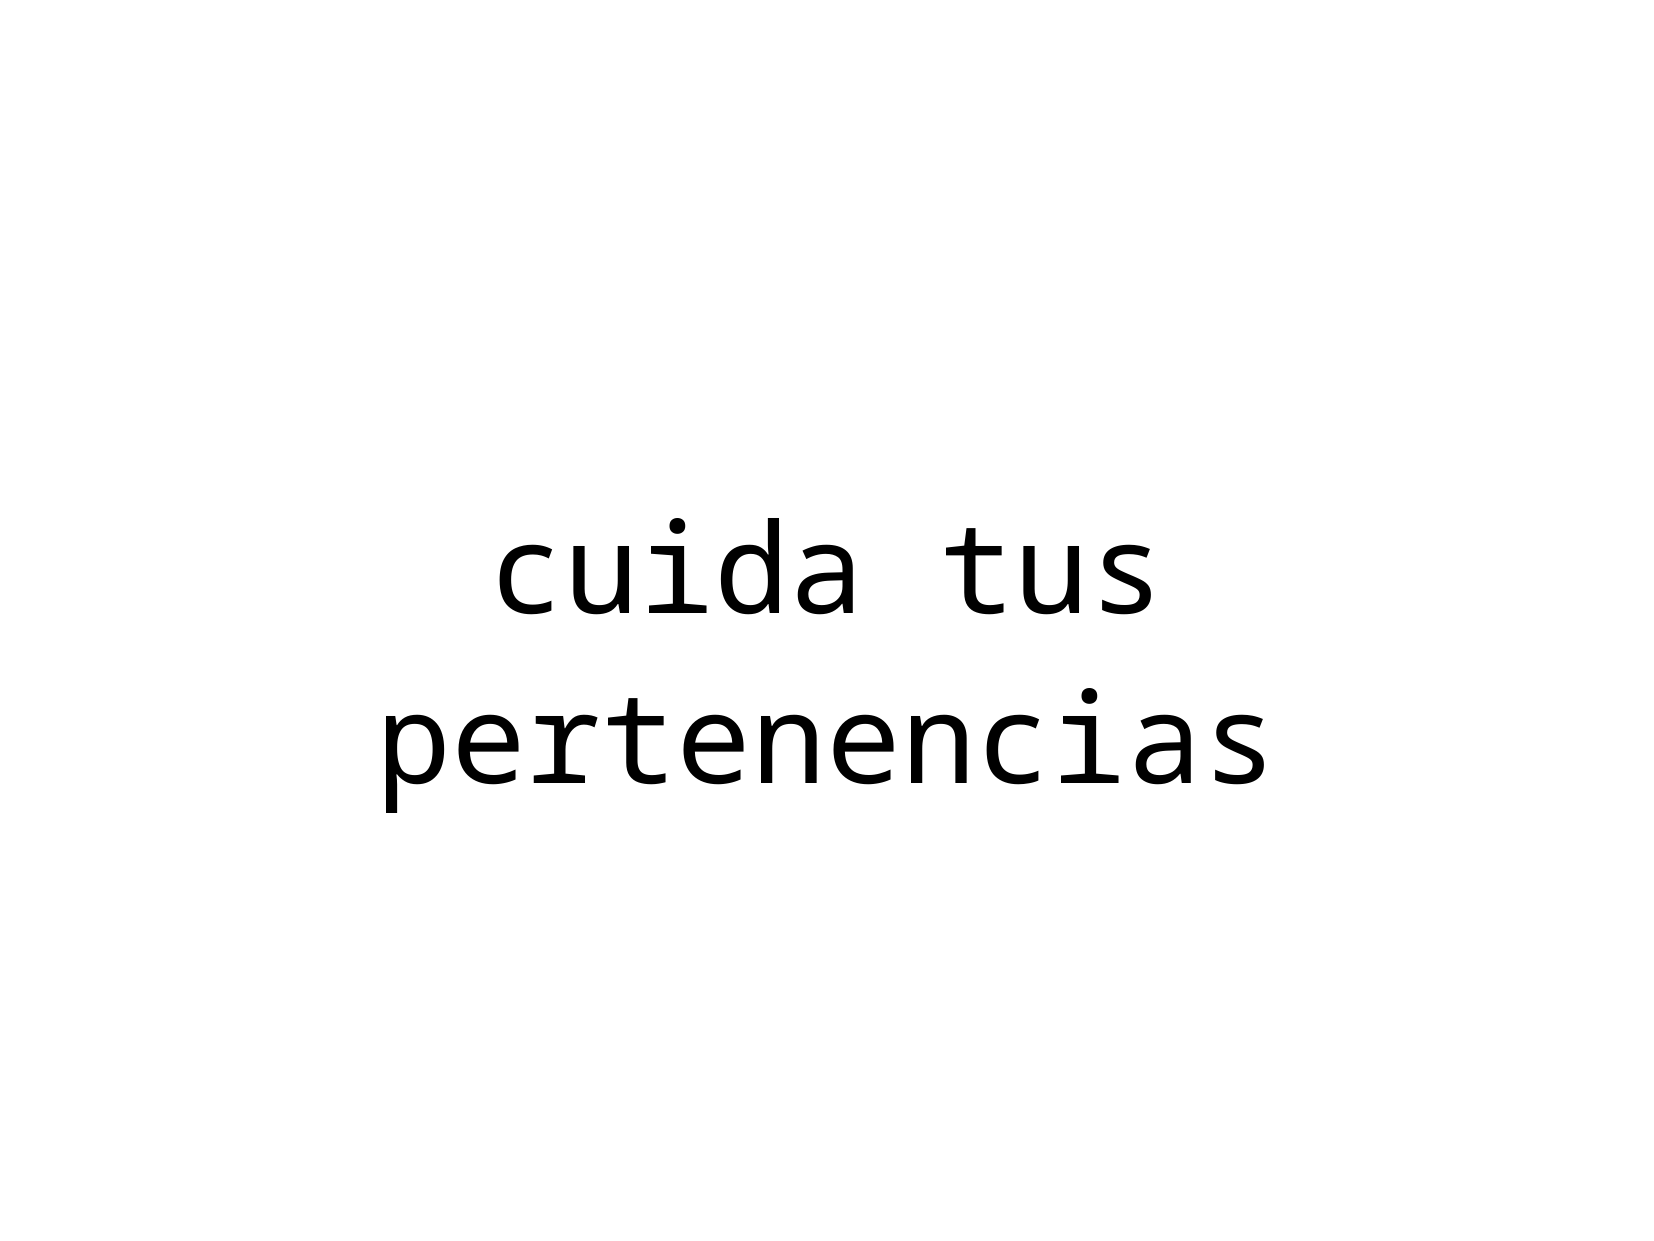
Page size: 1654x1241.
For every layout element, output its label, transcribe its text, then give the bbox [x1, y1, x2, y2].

subtitle cuida tus pertenencias [82, 290, 1571, 1010]
